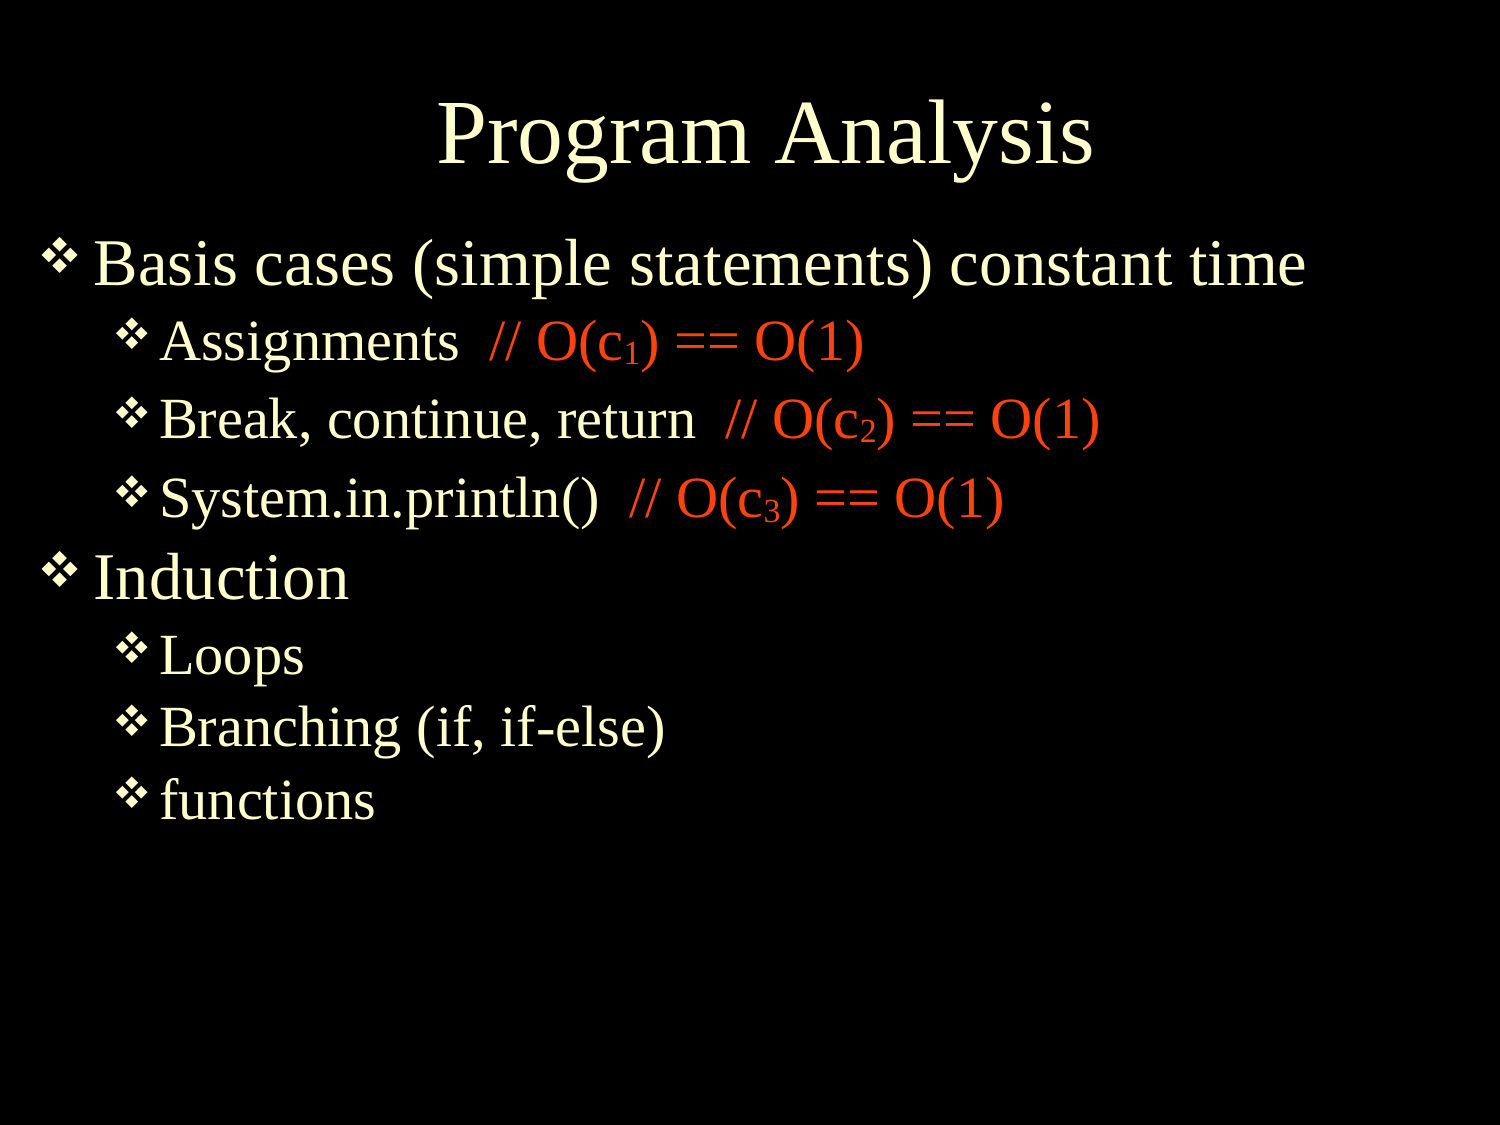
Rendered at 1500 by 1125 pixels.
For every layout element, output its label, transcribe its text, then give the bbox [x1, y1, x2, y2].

title Program Analysis [37, 37, 1496, 228]
list Basis cases (simple statements) constant time Assignments // O(c1) == O(1) Break, continue, return // O(c2) == O(1) System.in.println() // O(c3) == O(1) Induction Loops Branching (if, if-else) functions [22, 224, 1482, 1077]
